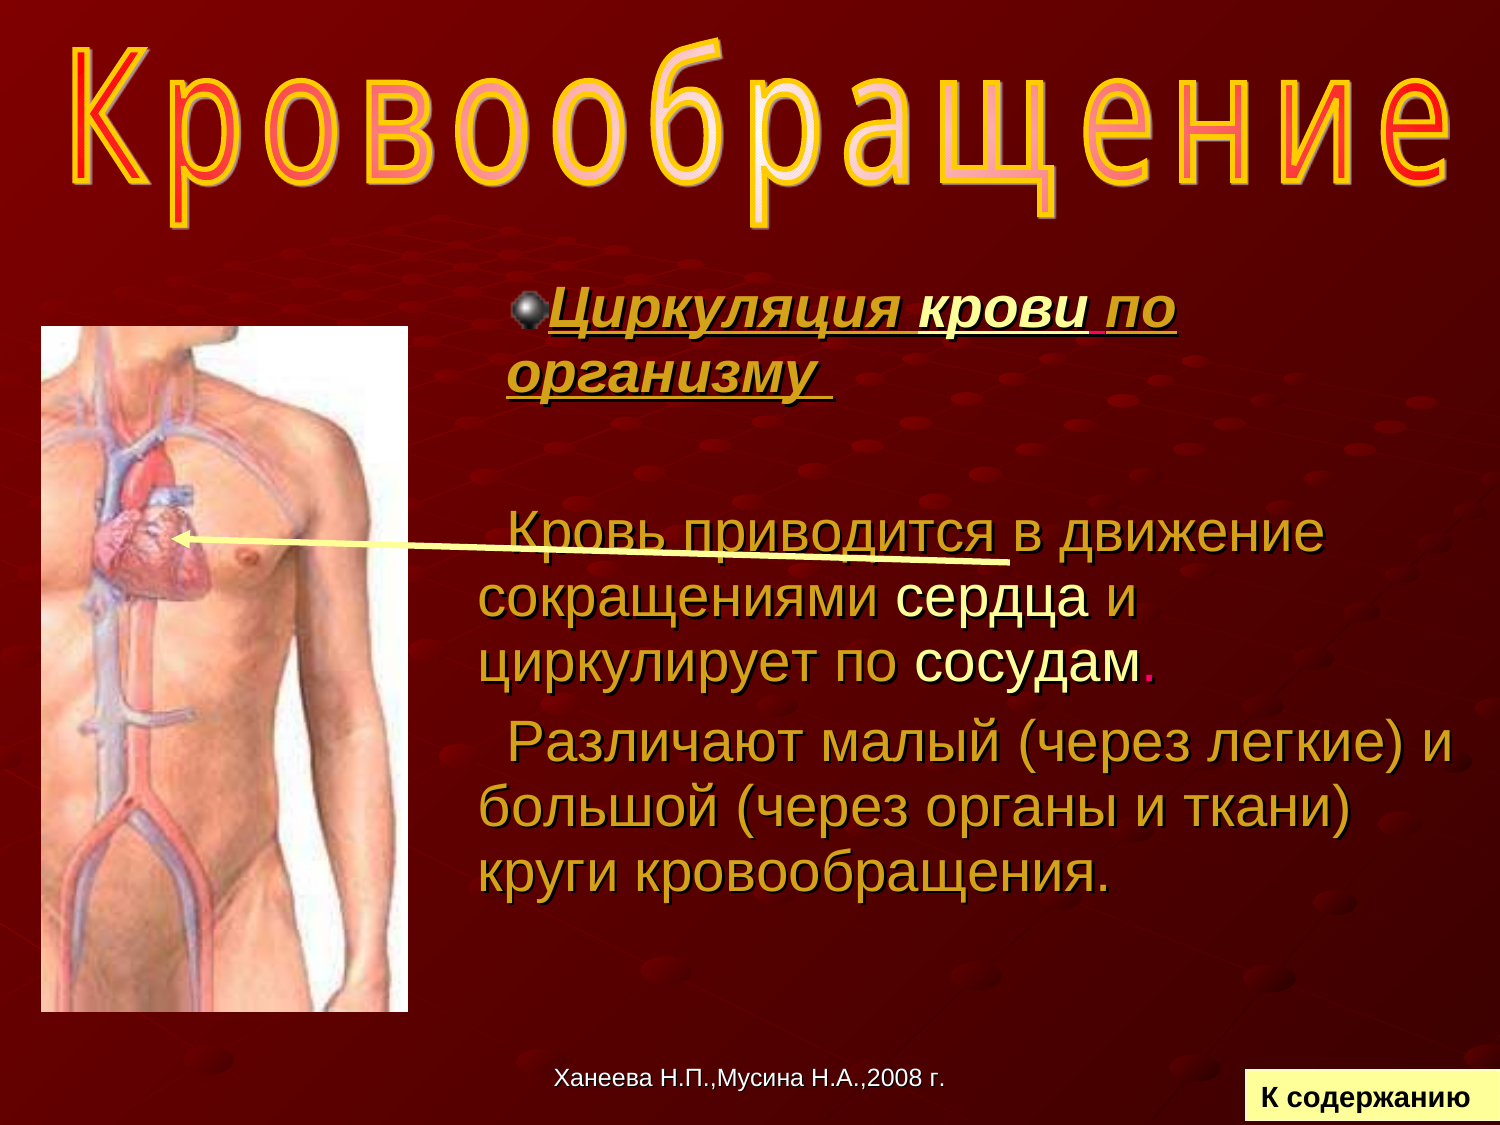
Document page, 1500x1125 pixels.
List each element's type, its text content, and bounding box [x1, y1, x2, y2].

text_box К содержанию [1246, 1070, 1500, 1121]
text_box Кровообращение [1283, 82, 1347, 181]
text_box Кровообращение [653, 40, 719, 183]
text_box Кровообращение [942, 82, 1052, 215]
text_box Кровообращение [846, 80, 905, 183]
text_box Кровообращение [1383, 80, 1445, 183]
text_box Кровообращение [369, 82, 430, 181]
text_box Кровообращение [74, 49, 145, 181]
list Циркуляция крови по организму Кровь приводится в движение сокращениями сердца и циркулирует по сосудам. Различают малый (через легкие) и большой (через органы и ткани) круги кровообращения. [448, 267, 1500, 953]
text_box Кровообращение [457, 80, 525, 183]
text_box Кровообращение [267, 80, 335, 183]
text_box Кровообращение [172, 80, 237, 225]
text_box Кровообращение [555, 80, 622, 183]
text_box Кровообращение [1181, 82, 1244, 181]
text_box Кровообращение [752, 80, 817, 225]
text_box Кровообращение [1085, 80, 1148, 183]
picture [41, 326, 408, 1012]
